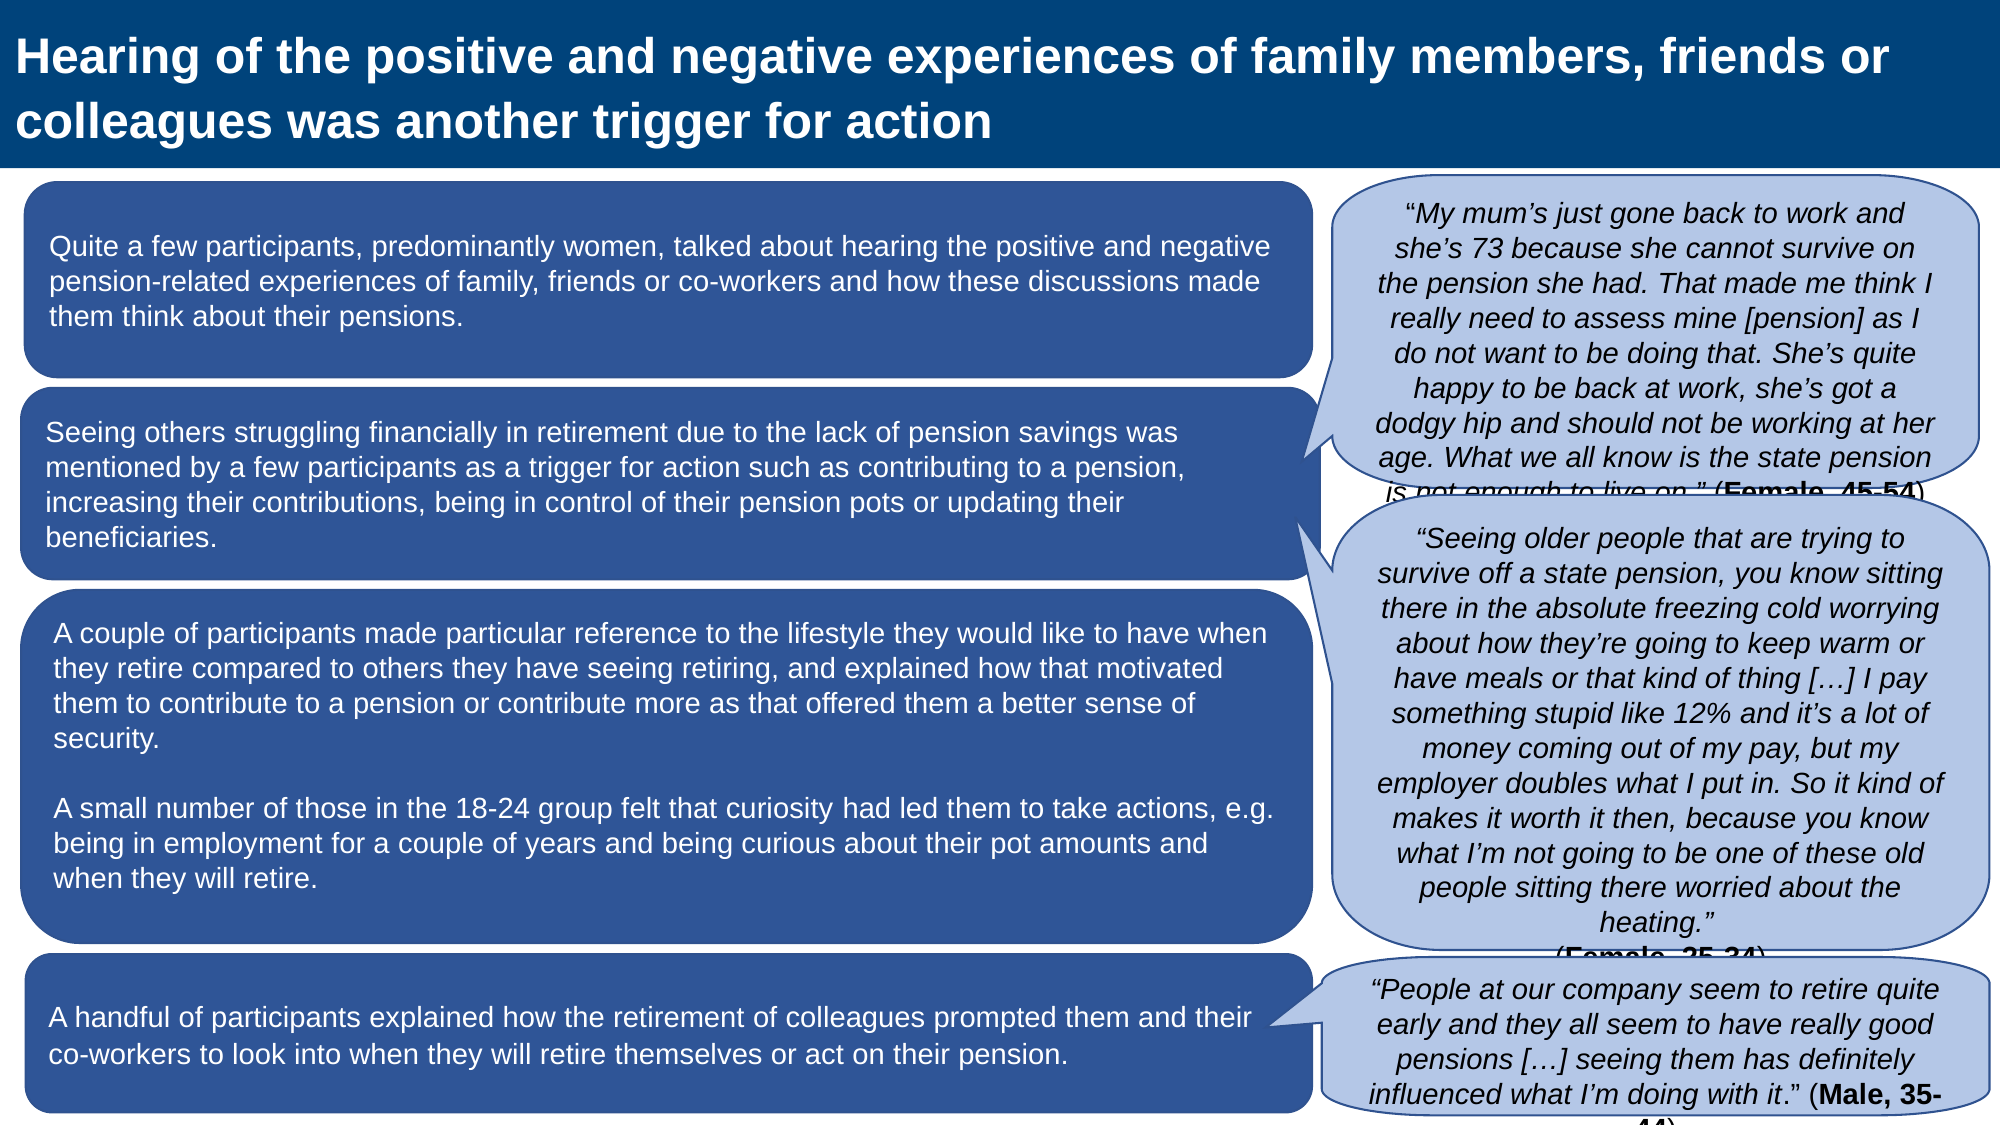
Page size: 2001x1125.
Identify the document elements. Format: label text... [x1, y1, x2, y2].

title Hearing of the positive and negative experiences of family members, friends or colleagues was another trigger for action [0, 0, 2000, 169]
text_box “People at our company seem to retire quite early and they all seem to have really good pensions […] seeing them has definitely influenced what I’m doing with it.” (Male, 35-44) [1265, 956, 1990, 1116]
text_box “Seeing older people that are trying to survive off a state pension, you know sitting there in the absolute freezing cold worrying about how they’re going to keep warm or have meals or that kind of thing […] I pay something stupid like 12% and it’s a lot of money coming out of my pay, but my employer doubles what I put in. So it kind of makes it worth it then, because you know what I’m not going to be one of these old people sitting there worried about the heating.” (Female, 25-34) [1295, 494, 1990, 951]
text_box Seeing others struggling financially in retirement due to the lack of pension savings was mentioned by a few participants as a trigger for action such as contributing to a pension, increasing their contributions, being in control of their pension pots or updating their beneficiaries. [21, 387, 1320, 580]
text_box “My mum’s just gone back to work and she’s 73 because she cannot survive on the pension she had. That made me think I really need to assess mine [pension] as I do not want to be doing that. She’s quite happy to be back at work, she’s got a dodgy hip and should not be working at her age. What we all know is the state pension is not enough to live on.” (Female, 45-54) [1301, 175, 1979, 488]
text_box Quite a few participants, predominantly women, talked about hearing the positive and negative pension-related experiences of family, friends or co-workers and how these discussions made them think about their pensions. [24, 182, 1313, 378]
text_box A handful of participants explained how the retirement of colleagues prompted them and their co-workers to look into when they will retire themselves or act on their pension. [25, 954, 1313, 1113]
text_box A couple of participants made particular reference to the lifestyle they would like to have when they retire compared to others they have seeing retiring, and explained how that motivated them to contribute to a pension or contribute more as that offered them a better sense of security. A small number of those in the 18-24 group felt that curiosity had led them to take actions, e.g. being in employment for a couple of years and being curious about their pot amounts and when they will retire. [21, 589, 1313, 943]
